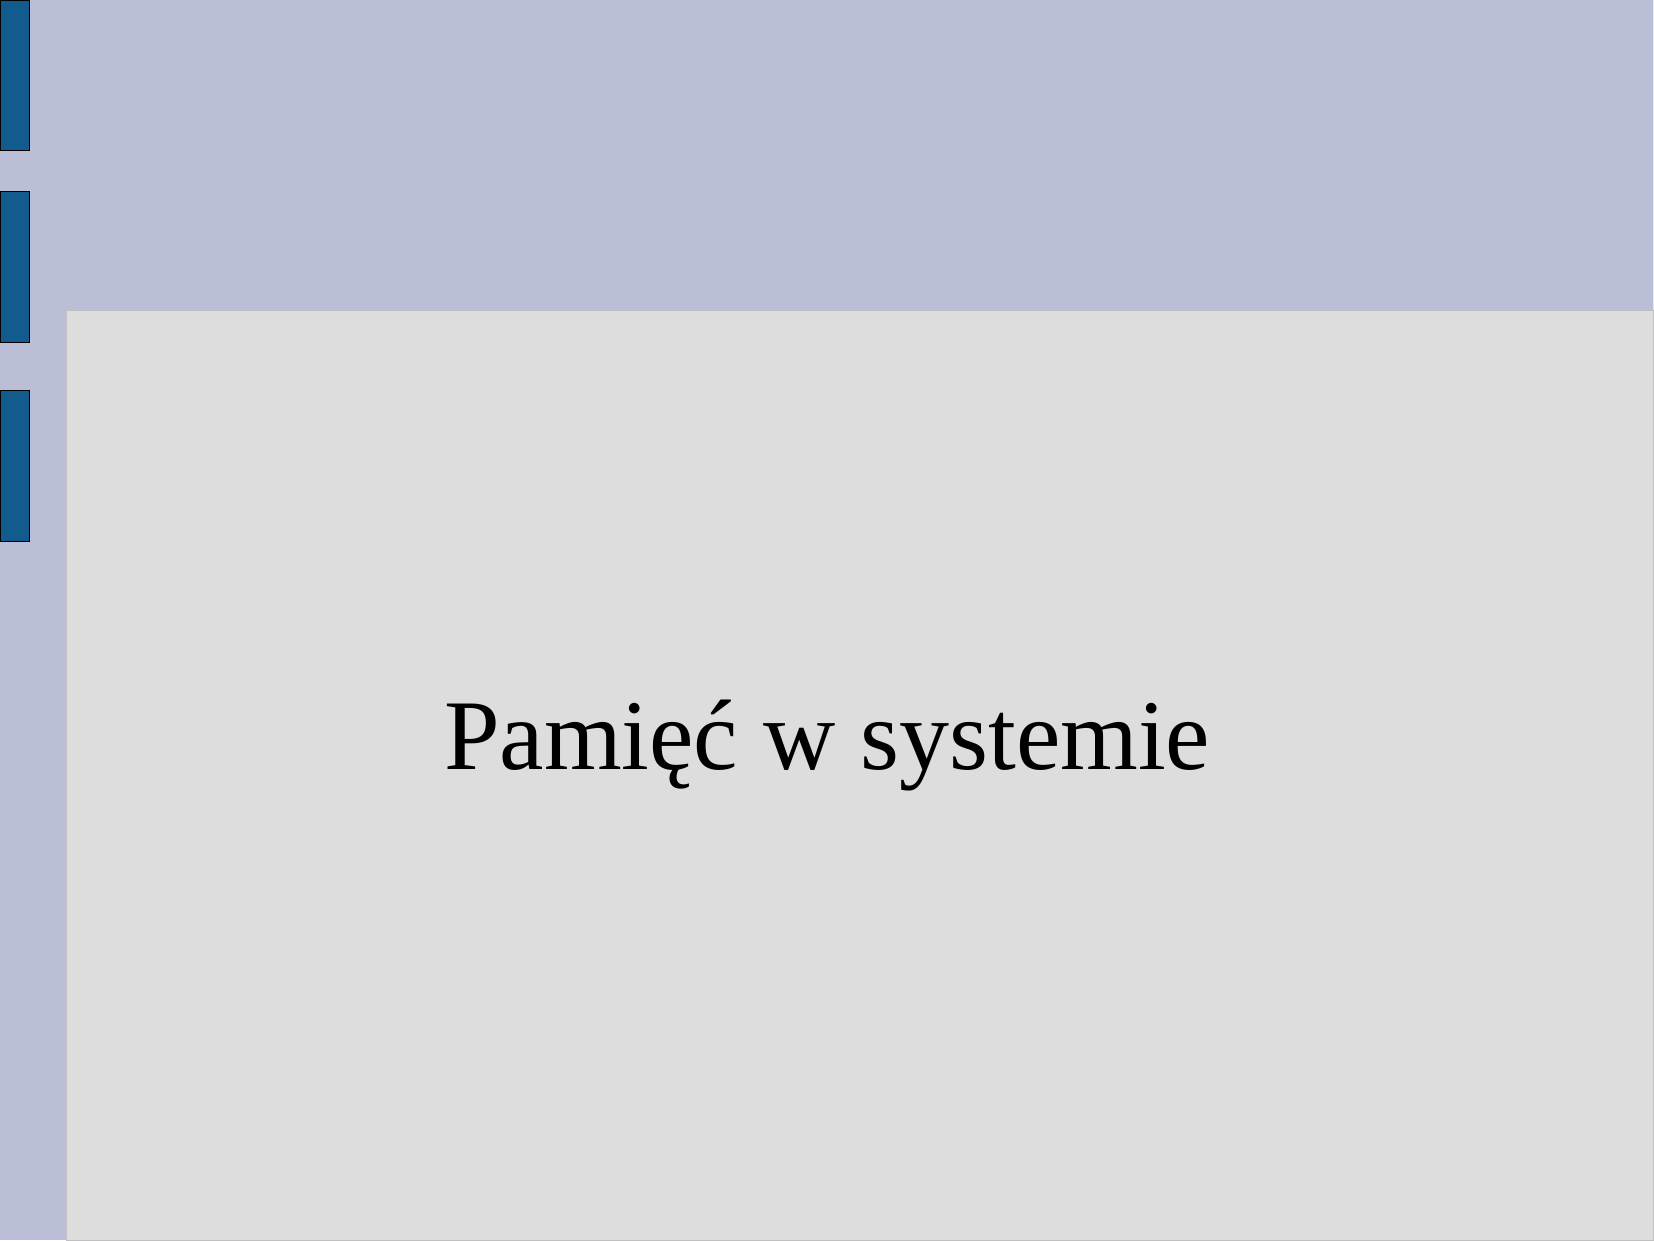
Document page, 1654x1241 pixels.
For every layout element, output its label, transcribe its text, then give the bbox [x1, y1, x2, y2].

subtitle Pamięć w systemie [121, 344, 1534, 1127]
